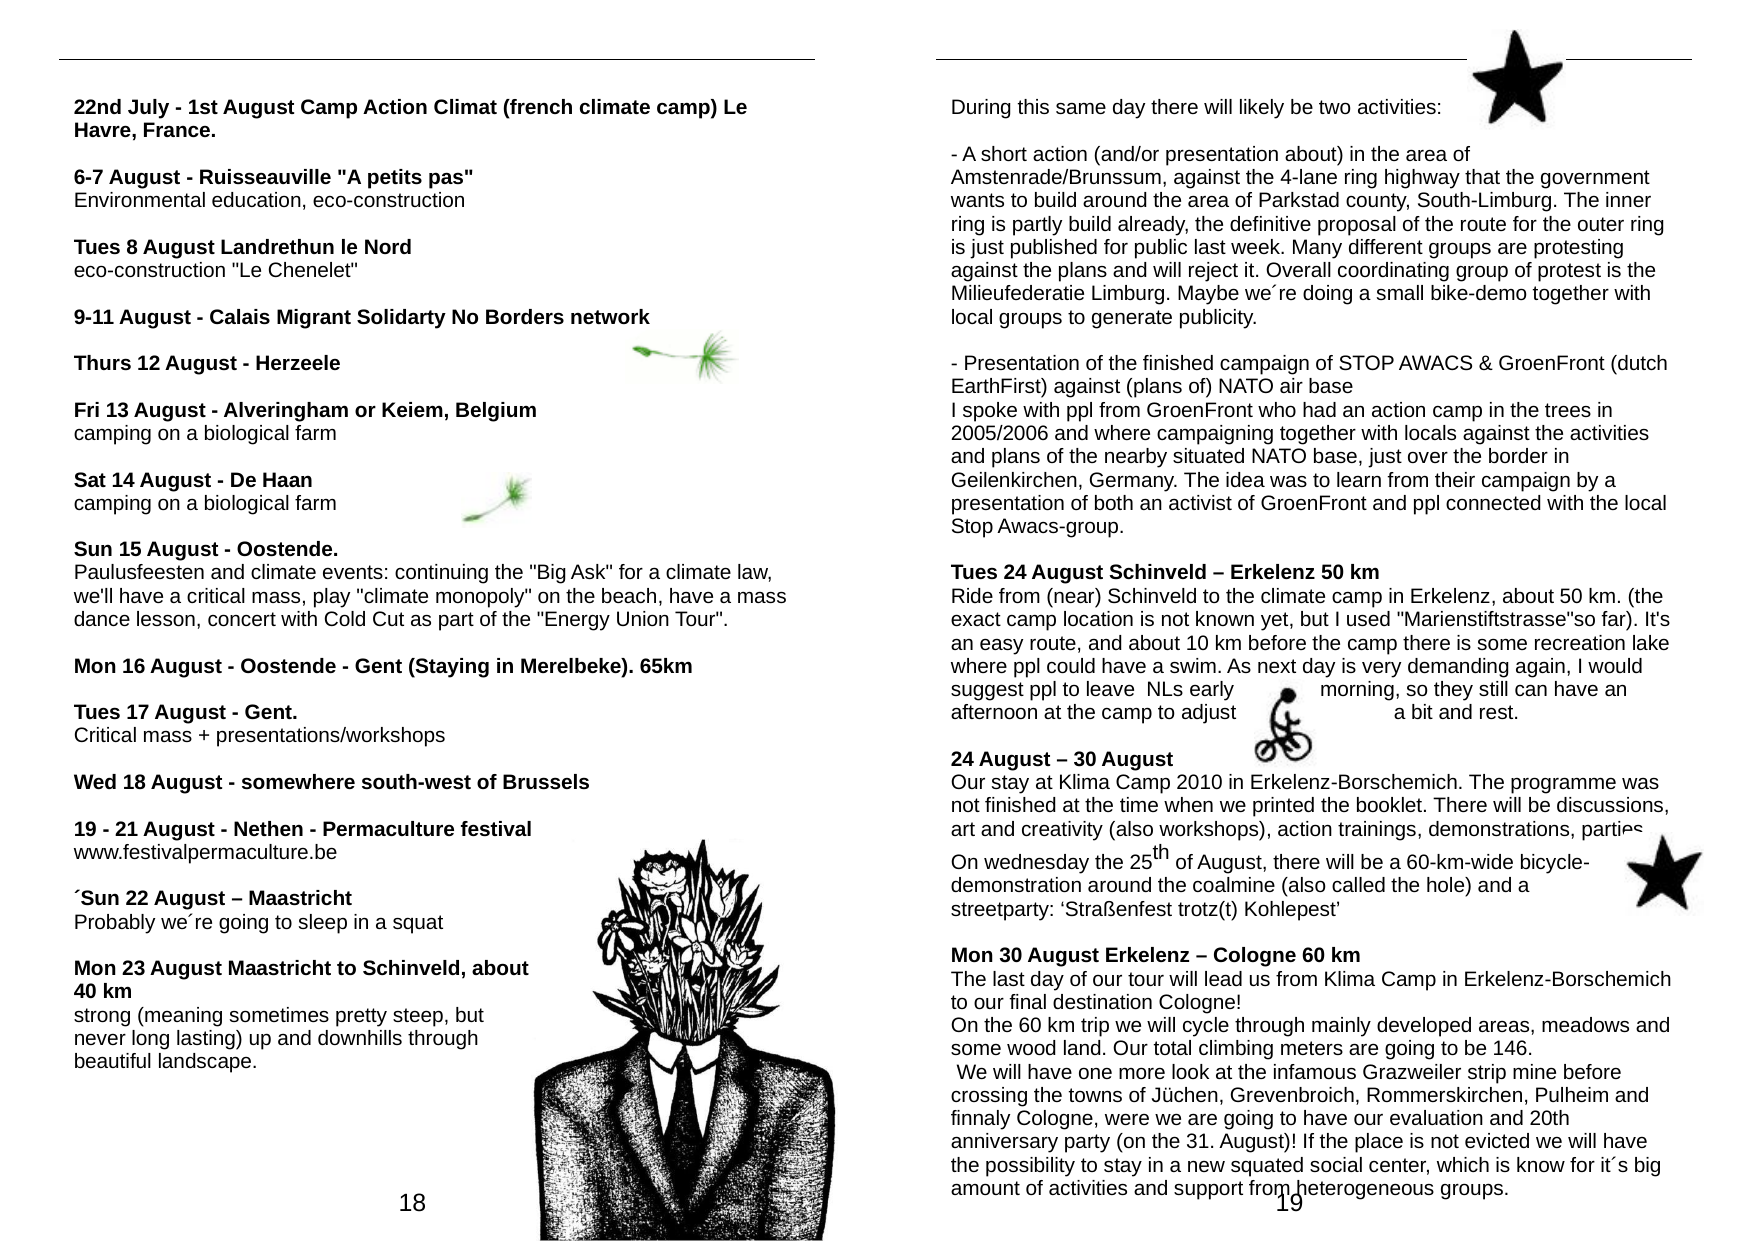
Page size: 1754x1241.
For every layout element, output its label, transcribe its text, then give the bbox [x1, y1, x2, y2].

picture [531, 838, 842, 1241]
picture [1467, 29, 1566, 133]
picture [625, 329, 739, 384]
picture [461, 472, 532, 528]
picture [1624, 832, 1704, 916]
text_box During this same day there will likely be two activities: - A short action (and/or presentation about) in the area of Amstenrade/Brunssum, against the 4-lane ring highway that the government wants to build around the area of Parkstad county, South-Limburg. The inner ring is partly build already, the definitive proposal of the route for the outer ring is just published for public last week. Many different groups are protesting against the plans and will reject it. Overall coordinating group of protest is the Milieufederatie Limburg. Maybe we´re doing a small bike-demo together with local groups to generate publicity. - Presentation of the finished campaign of STOP AWACS & GroenFront (dutch EarthFirst) against (plans of) NATO air base I spoke with ppl from GroenFront who had an action camp in the trees in 2005/2006 and where campaigning together with locals against the activities and plans of the nearby situated NATO base, just over the border in Geilenkirchen, Germany. The idea was to learn from their campaign by a presentation of both an activist of GroenFront and ppl connected with the local Stop Awacs-group. Tues 24 August Schinveld – Erkelenz 50 km Ride from (near) Schinveld to the climate camp in Erkelenz, about 50 km. (the exact camp location is not known yet, but I used "Marienstiftstrasse"so far). It's an easy route, and about 10 km before the camp there is some recreation lake where ppl could have a swim. As next day is very demanding again, I would suggest ppl to leave NLs early morning, so they still can have an afternoon at the camp to adjust a bit and rest. 24 August – 30 August Our stay at Klima Camp 2010 in Erkelenz-Borschemich. The programme was not finished at the time when we printed the booklet. There will be discussions, art and creativity (also workshops), action trainings, demonstrations, parties. On wednesday the 25th of August, there will be a 60-km-wide bicycle-demonstration around the coalmine (also called the hole) and a streetparty: ‘Straßenfest trotz(t) Kohlepest’ Mon 30 August Erkelenz – Cologne 60 km The last day of our tour will lead us from Klima Camp in Erkelenz-Borschemich to our final destination Cologne! On the 60 km trip we will cycle through mainly developed areas, meadows and some wood land. Our total climbing meters are going to be 146. We will have one more look at the infamous Grazweiler strip mine before crossing the towns of Jüchen, Grevenbroich, Rommerskirchen, Pulheim and finnaly Cologne, were we are going to have our evaluation and 20th anniversary party (on the 31. August)! If the place is not evicted we will have the possibility to stay in a new squated social center, which is know for it´s big amount of activities and support from heterogeneous groups. [936, 88, 1692, 1220]
text_box 19 [1260, 1181, 1350, 1224]
picture [1254, 679, 1320, 769]
text_box 18 [383, 1181, 473, 1224]
text_box 22nd July - 1st August Camp Action Climat (french climate camp) Le Havre, France. 6-7 August - Ruisseauville "A petits pas" Environmental education, eco-construction Tues 8 August Landrethun le Nord eco-construction "Le Chenelet" 9-11 August - Calais Migrant Solidarty No Borders network Thurs 12 August - Herzeele Fri 13 August - Alveringham or Keiem, Belgium camping on a biological farm Sat 14 August - De Haan camping on a biological farm Sun 15 August - Oostende. Paulusfeesten and climate events: continuing the "Big Ask" for a climate law, we'll have a critical mass, play "climate monopoly" on the beach, have a mass dance lesson, concert with Cold Cut as part of the "Energy Union Tour". Mon 16 August - Oostende - Gent (Staying in Merelbeke). 65km Tues 17 August - Gent. Critical mass + presentations/workshops Wed 18 August - somewhere south-west of Brussels 19 - 21 August - Nethen - Permaculture festival www.festivalpermaculture.be ´Sun 22 August – Maastricht Probably we´re going to sleep in a squat Mon 23 August Maastricht to Schinveld, about 40 km strong (meaning sometimes pretty steep, but never long lasting) up and downhills through beautiful landscape. [59, 88, 815, 1139]
